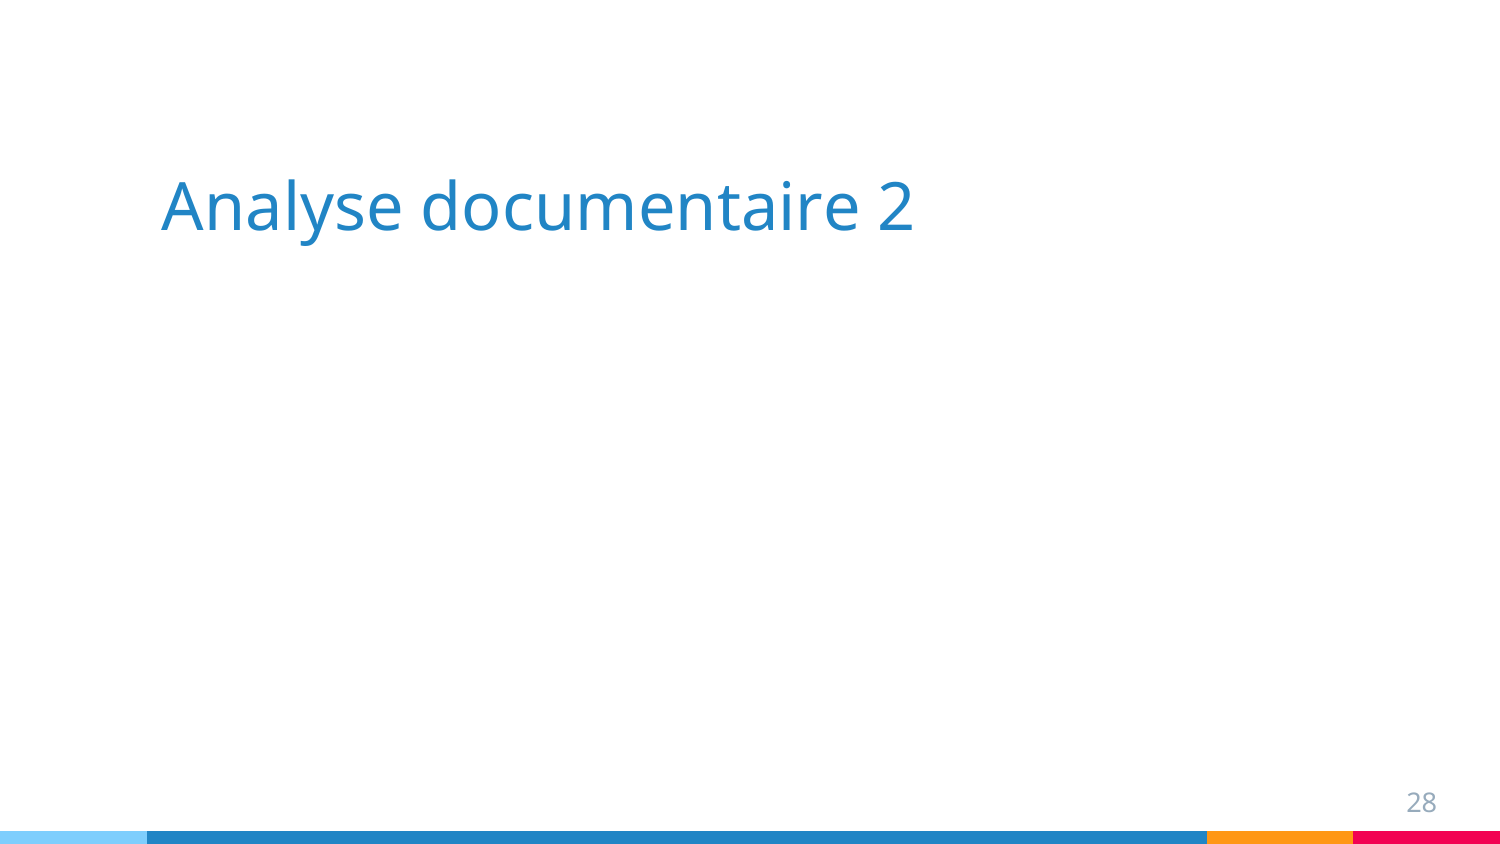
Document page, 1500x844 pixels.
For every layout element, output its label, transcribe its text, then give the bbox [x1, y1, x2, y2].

title Analyse documentaire 2 [146, 118, 1207, 259]
text_box 28 [1391, 770, 1482, 822]
